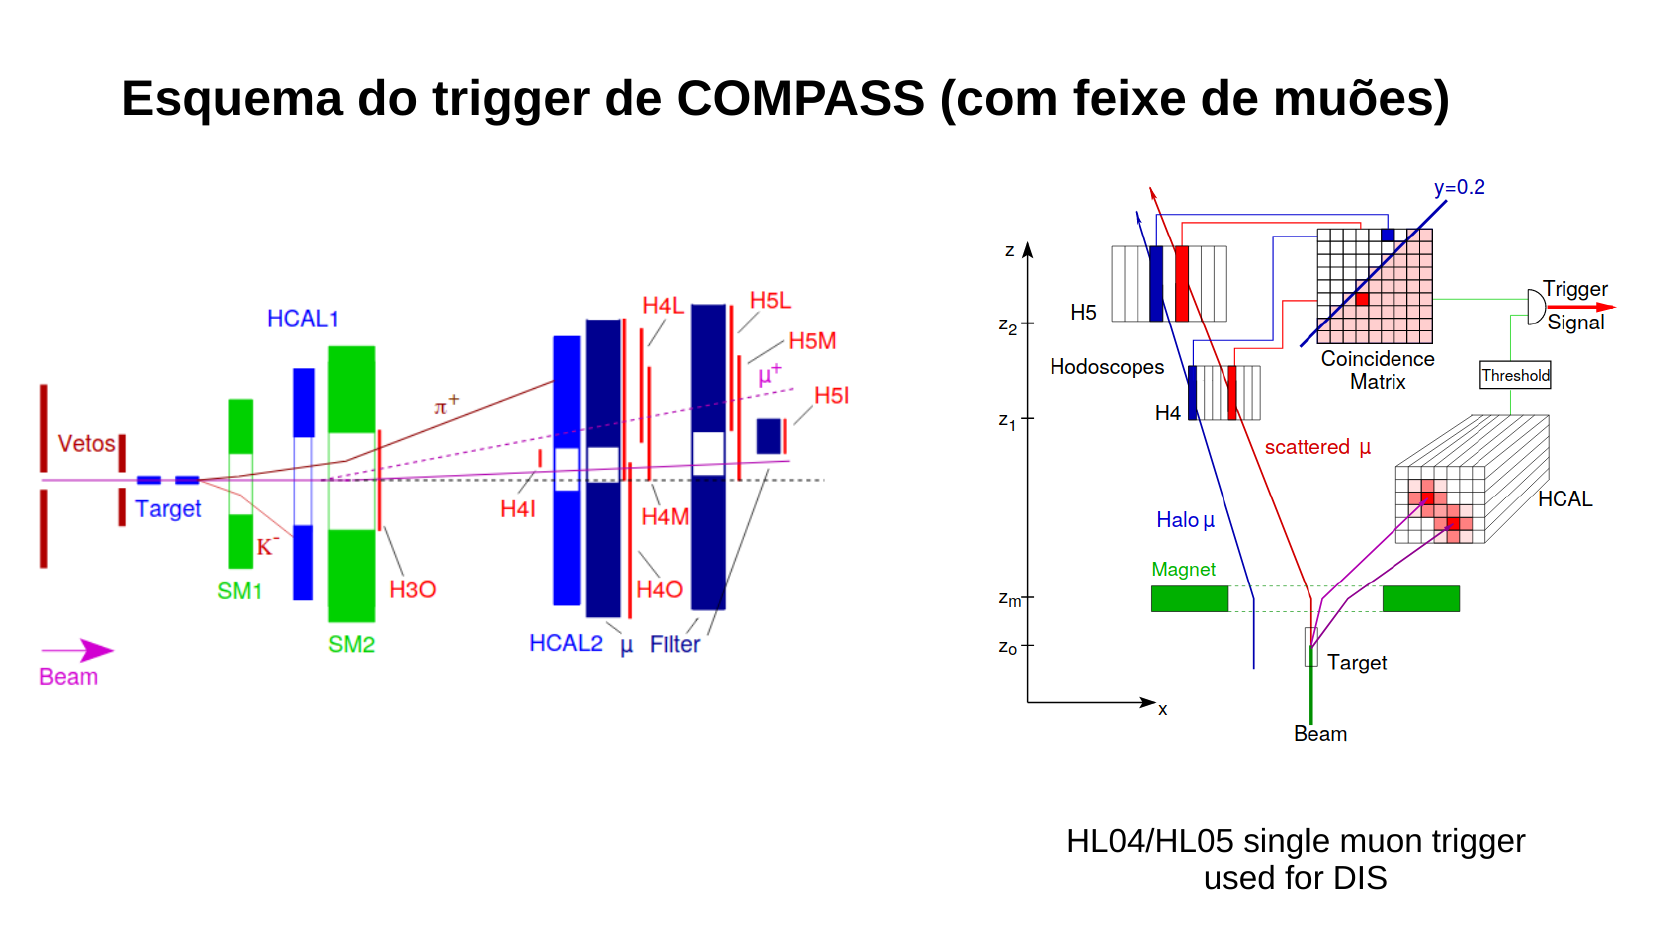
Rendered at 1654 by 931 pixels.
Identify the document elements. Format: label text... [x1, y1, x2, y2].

picture [969, 150, 1648, 756]
text_box Esquema do trigger de COMPASS (com feixe de muões) [106, 62, 1560, 154]
text_box HL04/HL05 single muon trigger used for DIS [1051, 814, 1542, 904]
picture [23, 259, 882, 715]
